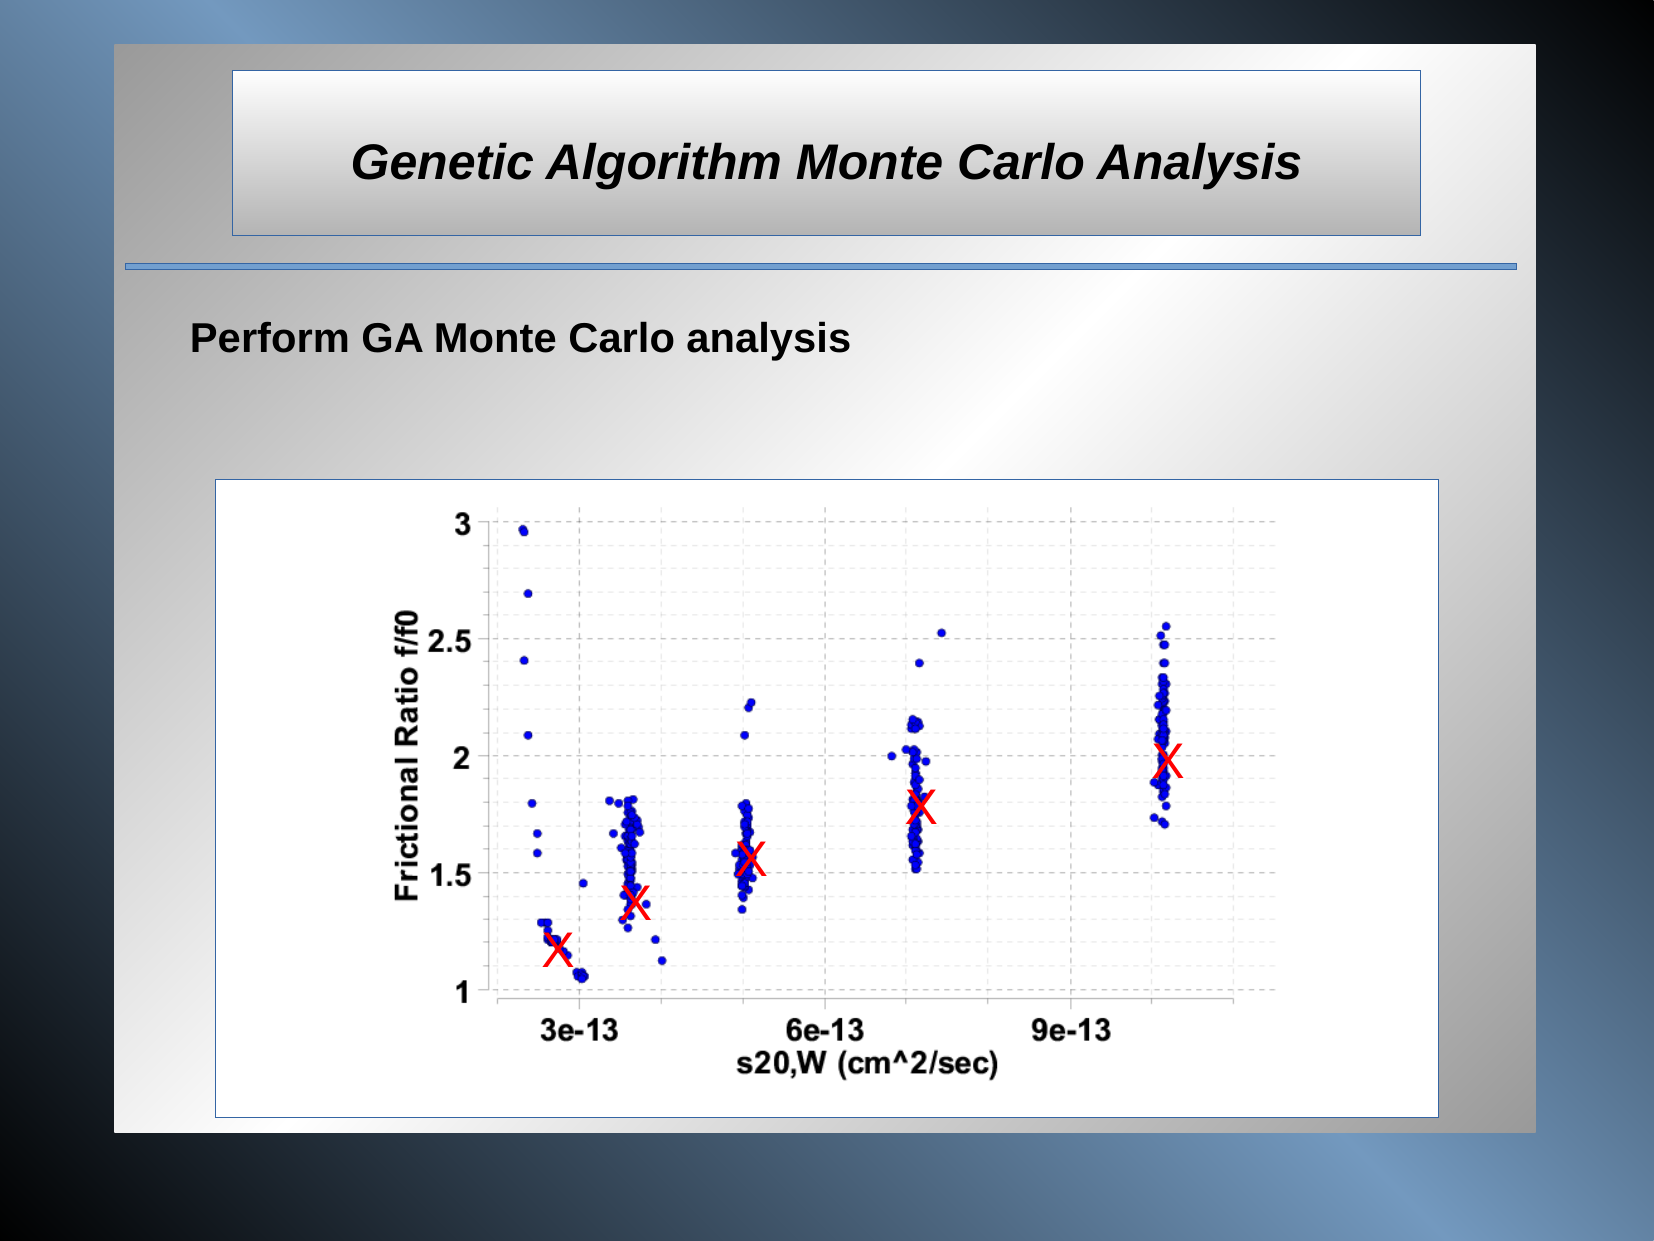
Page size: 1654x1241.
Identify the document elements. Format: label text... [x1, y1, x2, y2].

text_box Perform GA Monte Carlo analysis [137, 307, 1491, 370]
text_box X [719, 823, 775, 895]
text_box X [526, 915, 587, 986]
text_box X [604, 868, 662, 939]
text_box [125, 263, 1517, 270]
text_box X [1136, 725, 1197, 797]
text_box [232, 70, 1421, 236]
picture [376, 491, 1277, 1110]
text_box X [889, 772, 946, 843]
text_box [215, 479, 1439, 1118]
text_box Genetic Algorithm Monte Carlo Analysis [246, 127, 1407, 198]
